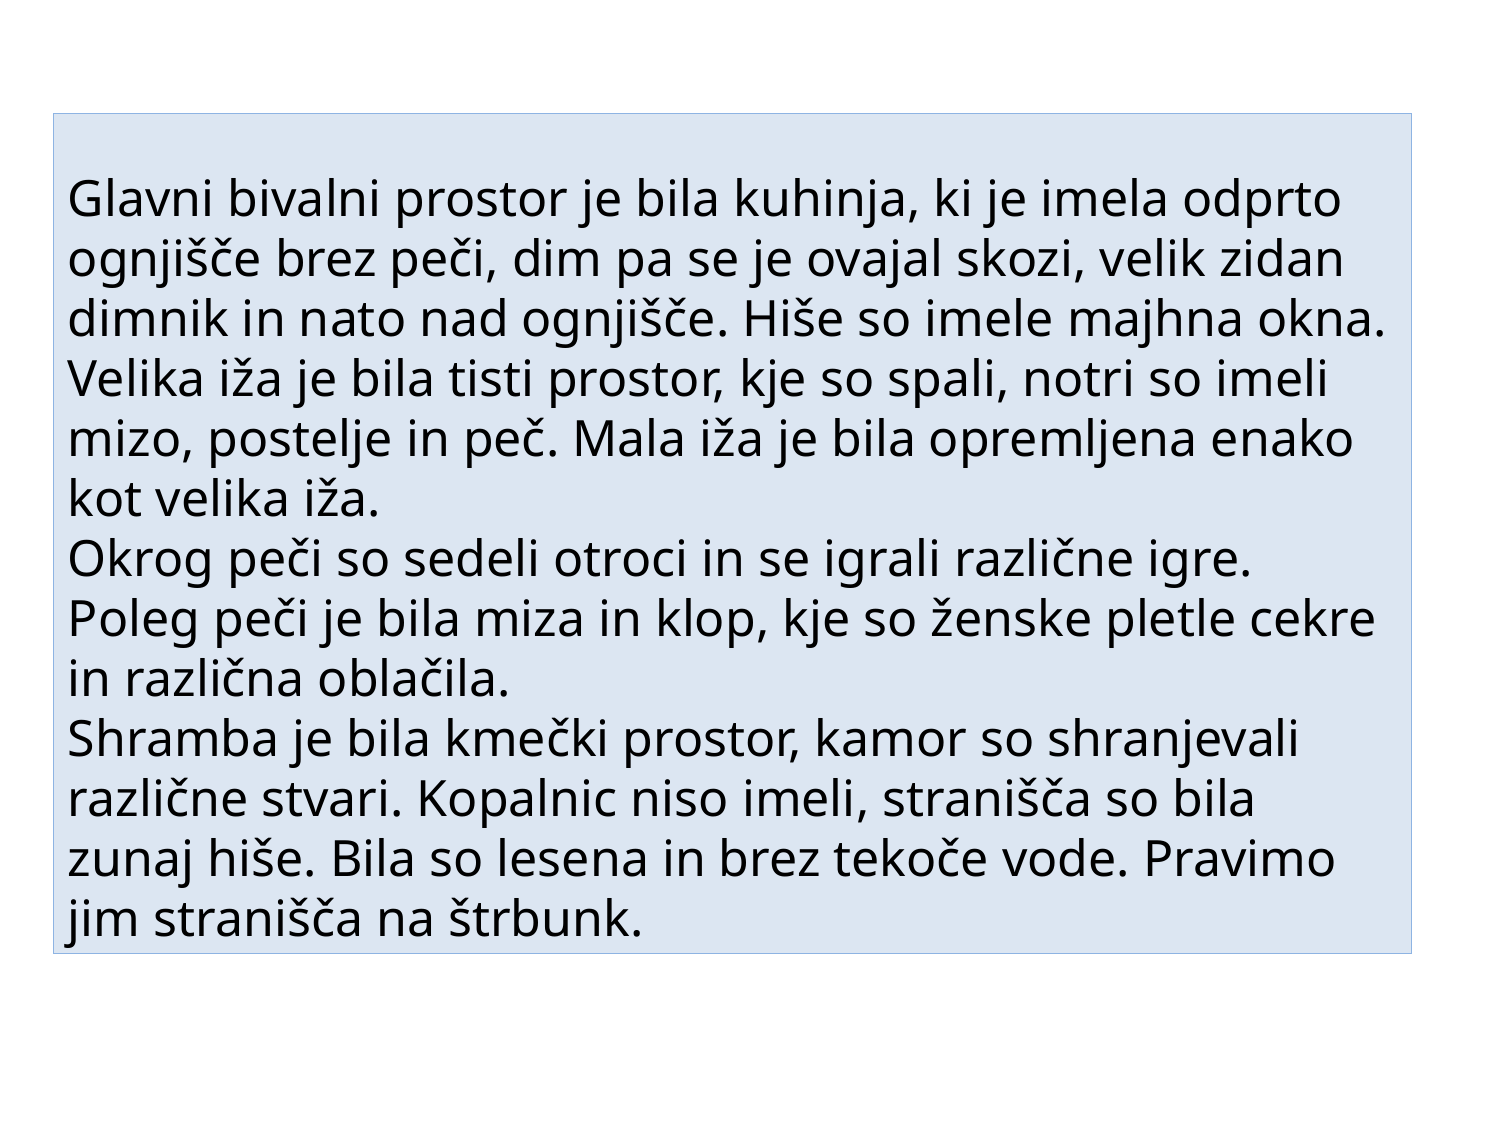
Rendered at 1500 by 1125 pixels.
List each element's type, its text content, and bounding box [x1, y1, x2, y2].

text_box Glavni bivalni prostor je bila kuhinja, ki je imela odprto ognjišče brez peči, dim pa se je ovajal skozi, velik zidan dimnik in nato nad ognjišče. Hiše so imele majhna okna. Velika iža je bila tisti prostor, kje so spali, notri so imeli mizo, postelje in peč. Mala iža je bila opremljena enako kot velika iža. Okrog peči so sedeli otroci in se igrali različne igre. Poleg peči je bila miza in klop, kje so ženske pletle cekre in različna oblačila. Shramba je bila kmečki prostor, kamor so shranjevali različne stvari. Kopalnic niso imeli, stranišča so bila zunaj hiše. Bila so lesena in brez tekoče vode. Pravimo jim stranišča na štrbunk. [53, 113, 1412, 954]
